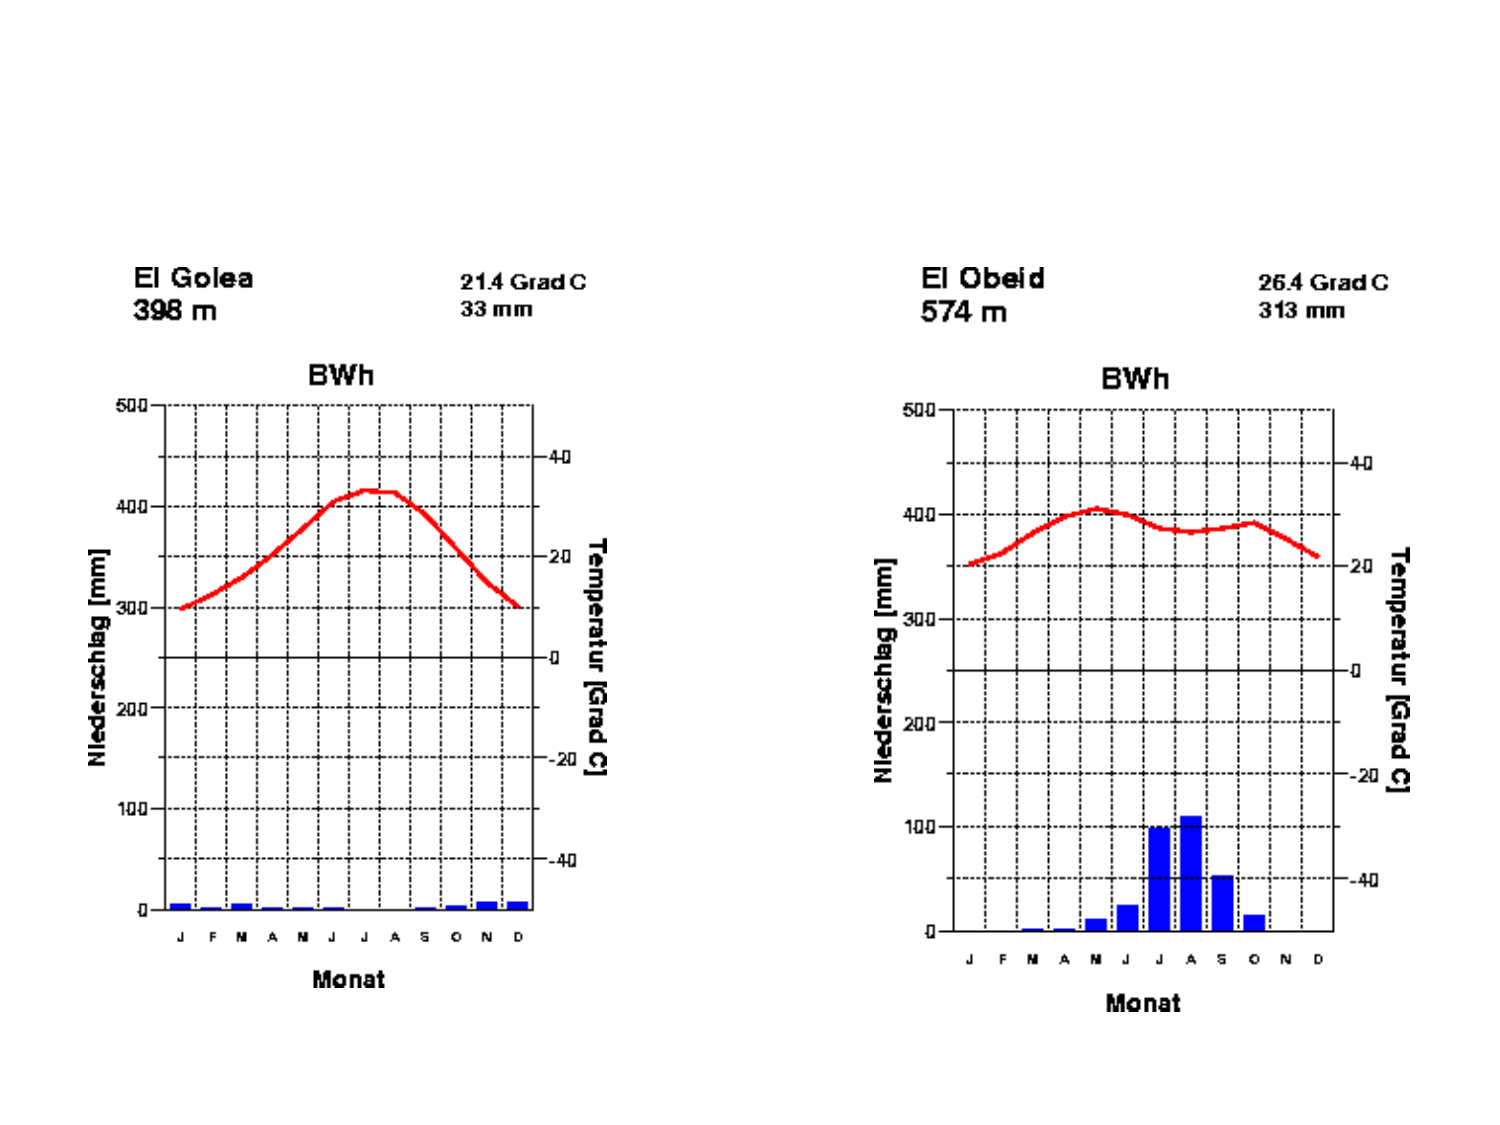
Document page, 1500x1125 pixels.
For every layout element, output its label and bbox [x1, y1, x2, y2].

picture [88, 267, 607, 988]
picture [874, 267, 1410, 1012]
